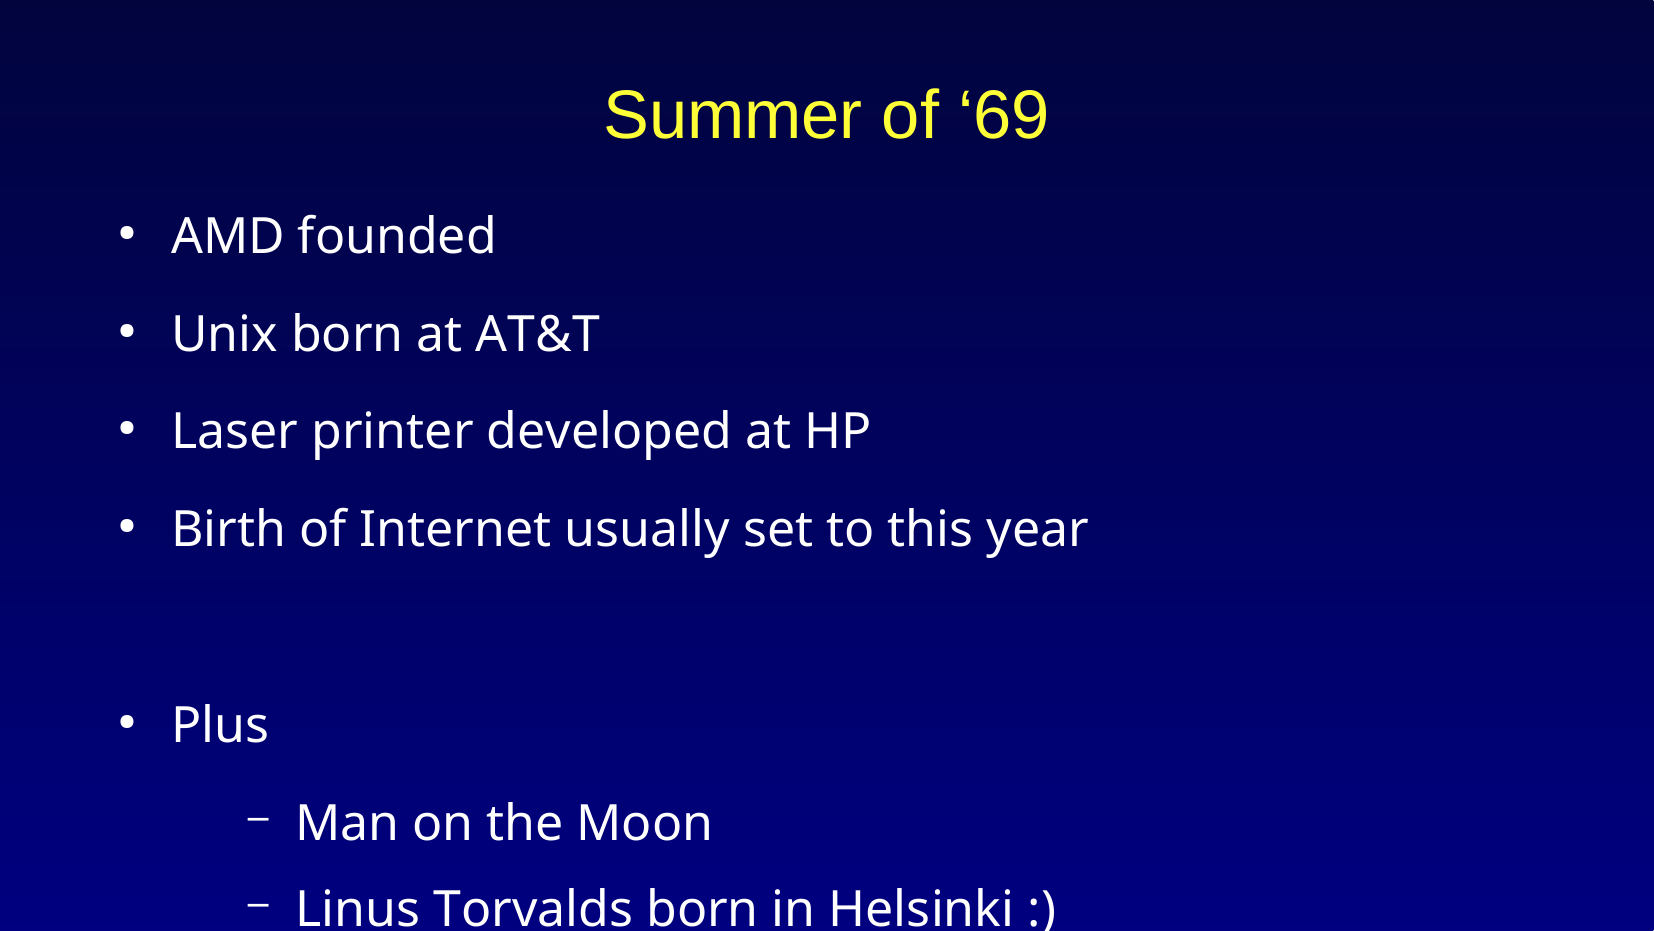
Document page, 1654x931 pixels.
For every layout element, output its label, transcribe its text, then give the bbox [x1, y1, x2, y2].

title Summer of ‘69 [82, 37, 1571, 193]
list AMD founded Unix born at AT&T Laser printer developed at HP Birth of Internet usually set to this year Plus Man on the Moon Linus Torvalds born in Helsinki :) [82, 199, 1571, 923]
